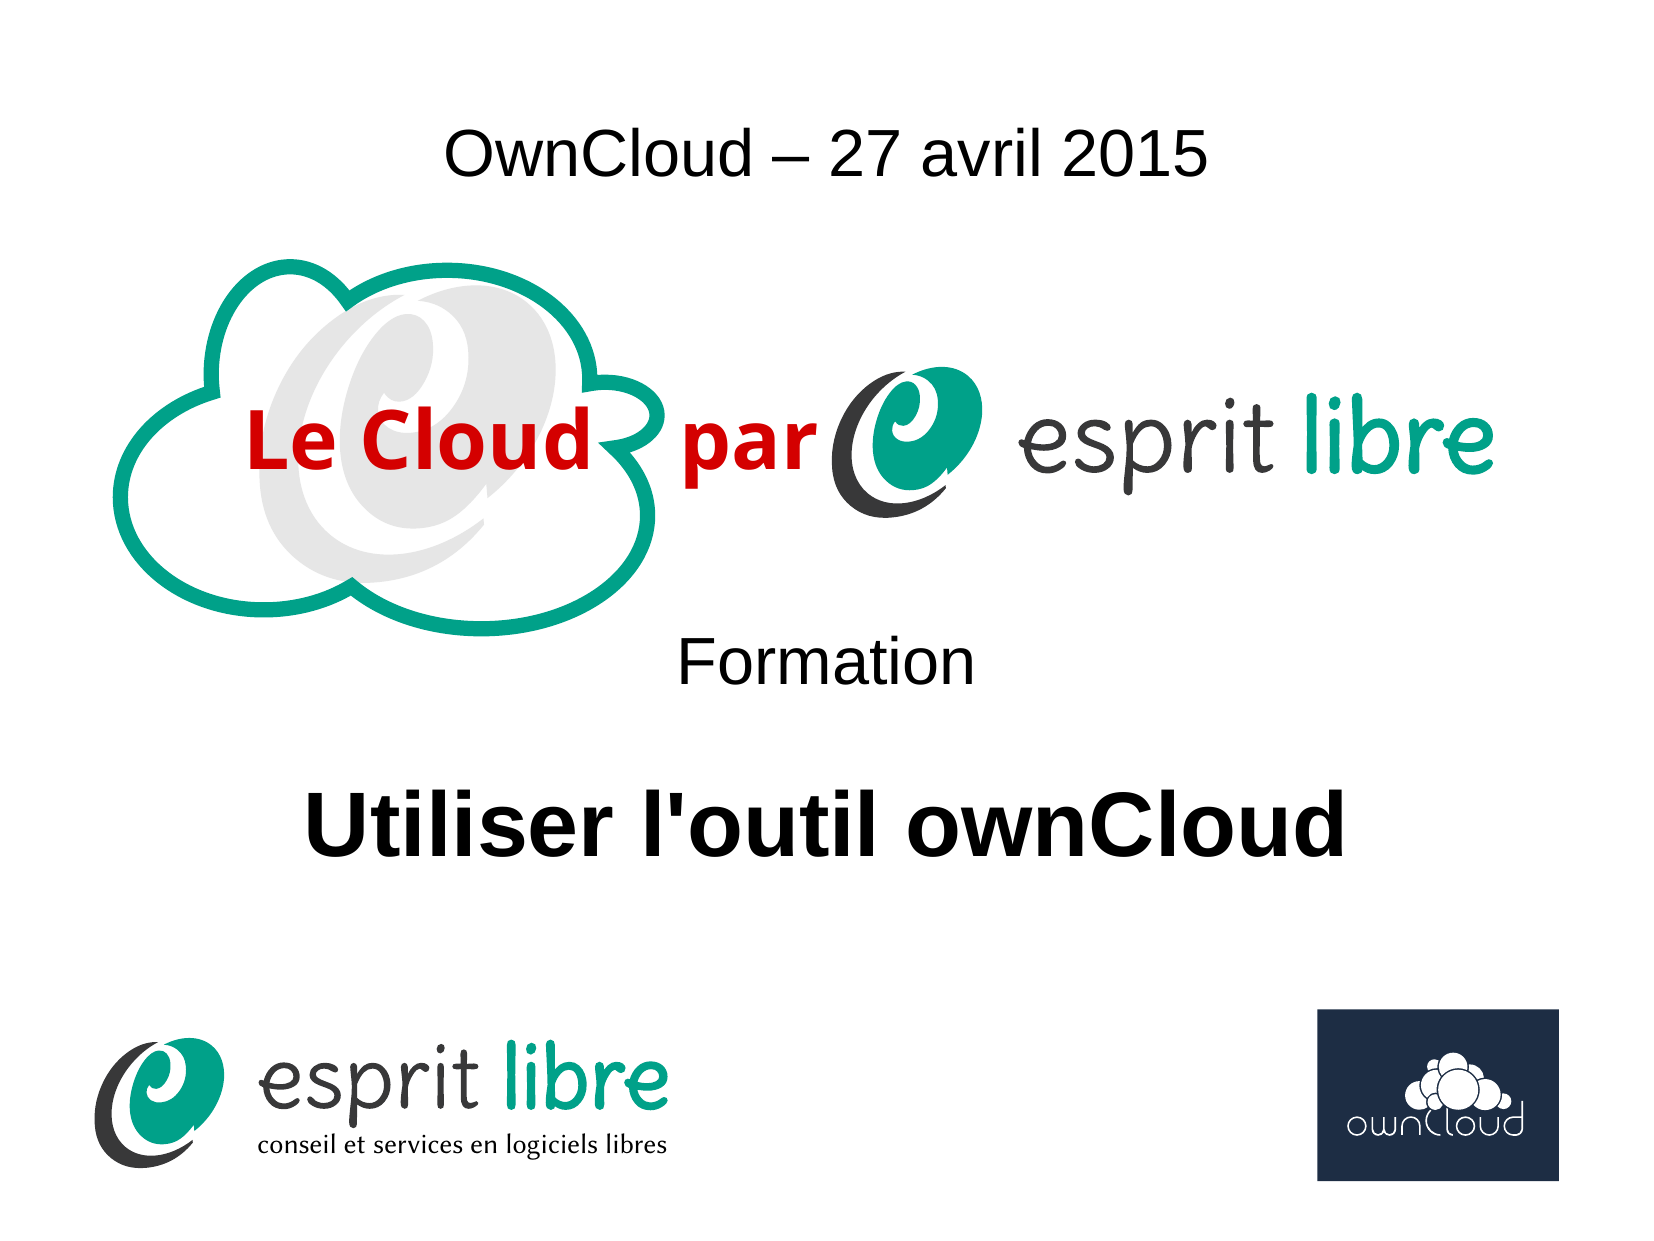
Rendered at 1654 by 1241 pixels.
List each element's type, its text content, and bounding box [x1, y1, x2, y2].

picture [1317, 1009, 1559, 1182]
picture [0, 212, 1654, 678]
picture [73, 1035, 686, 1171]
title OwnCloud – 27 avril 2015 [82, 49, 1571, 212]
subtitle Formation Utiliser l'outil ownCloud [82, 678, 1571, 1110]
